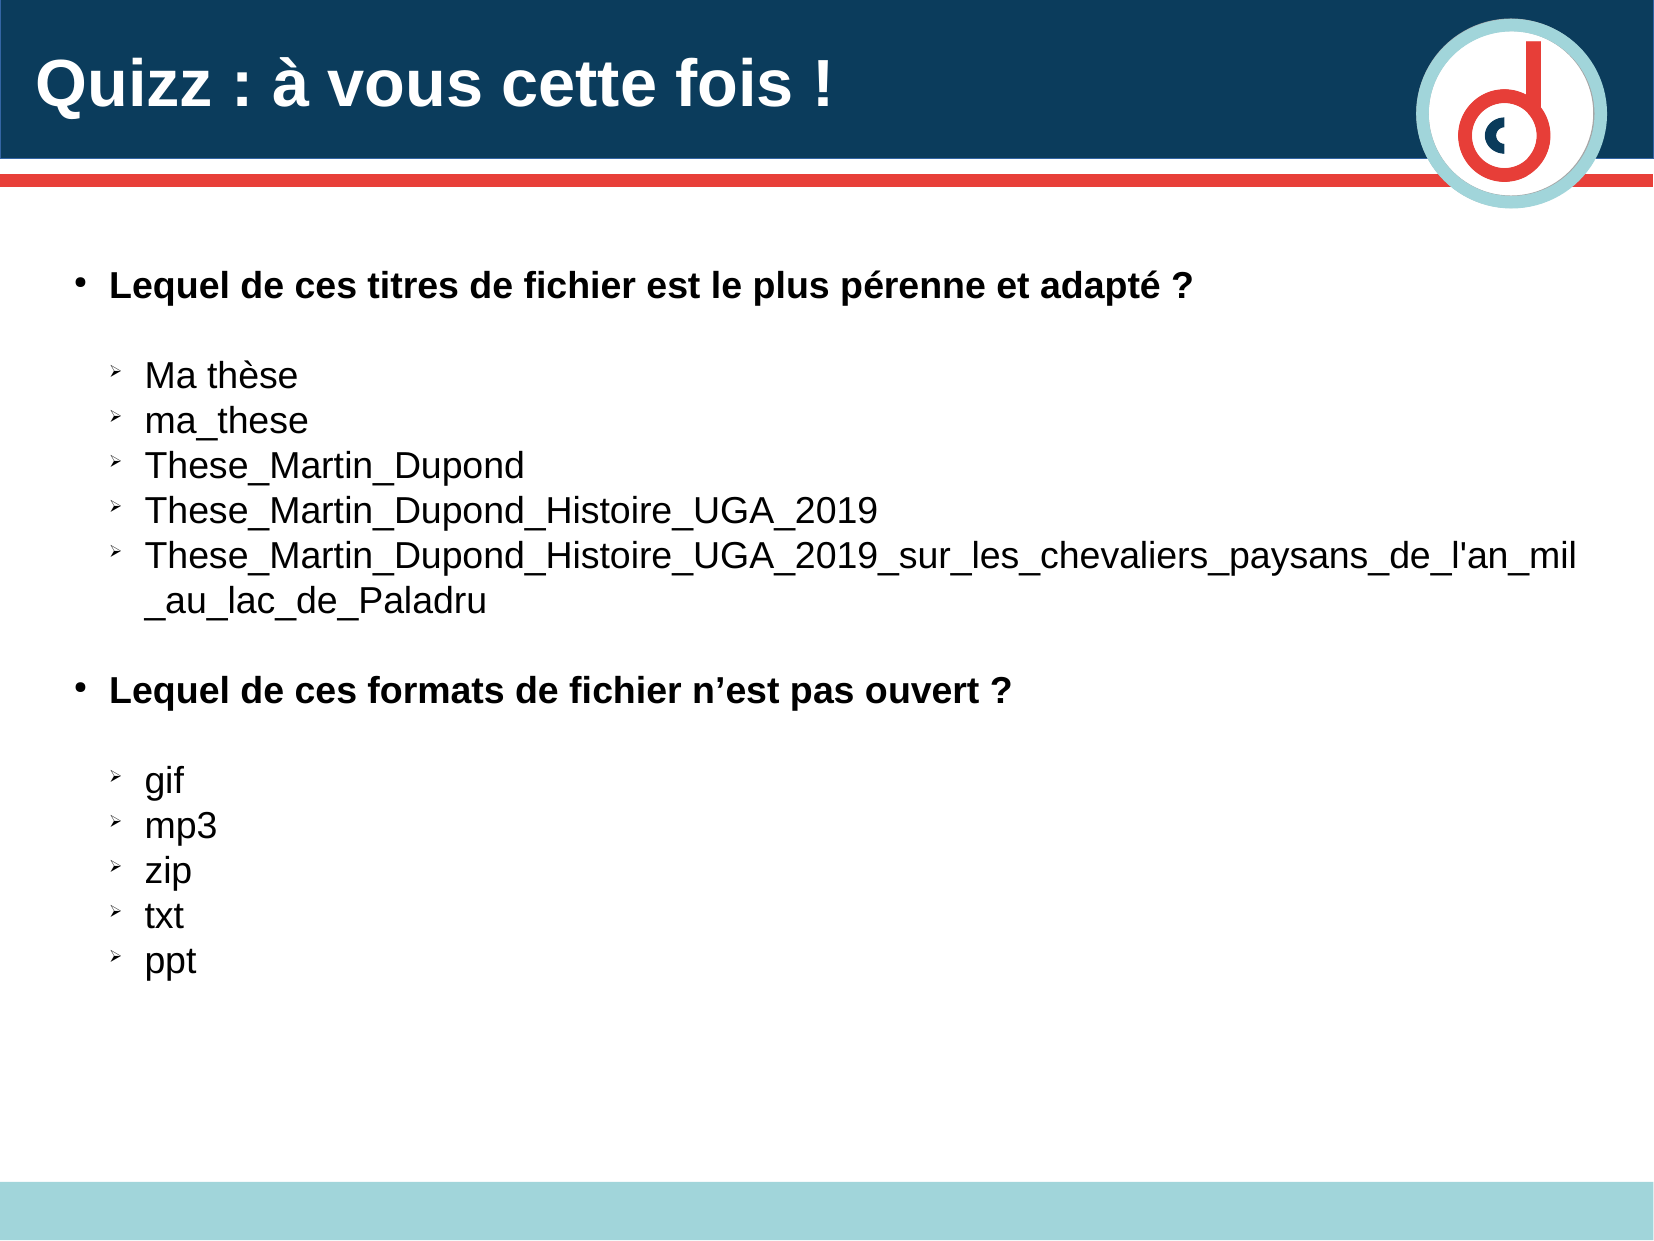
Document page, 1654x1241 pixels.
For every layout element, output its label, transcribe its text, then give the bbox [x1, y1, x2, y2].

title Quizz : à vous cette fois ! [35, 11, 1429, 159]
text_box Lequel de ces titres de fichier est le plus pérenne et adapté ? Ma thèse ma_these These_Martin_Dupond These_Martin_Dupond_Histoire_UGA_2019 These_Martin_Dupond_Histoire_UGA_2019_sur_les_chevaliers_paysans_de_l'an_mil_au_lac_de_Paladru Lequel de ces formats de fichier n’est pas ouvert ? gif mp3 zip txt ppt [58, 254, 1595, 1152]
